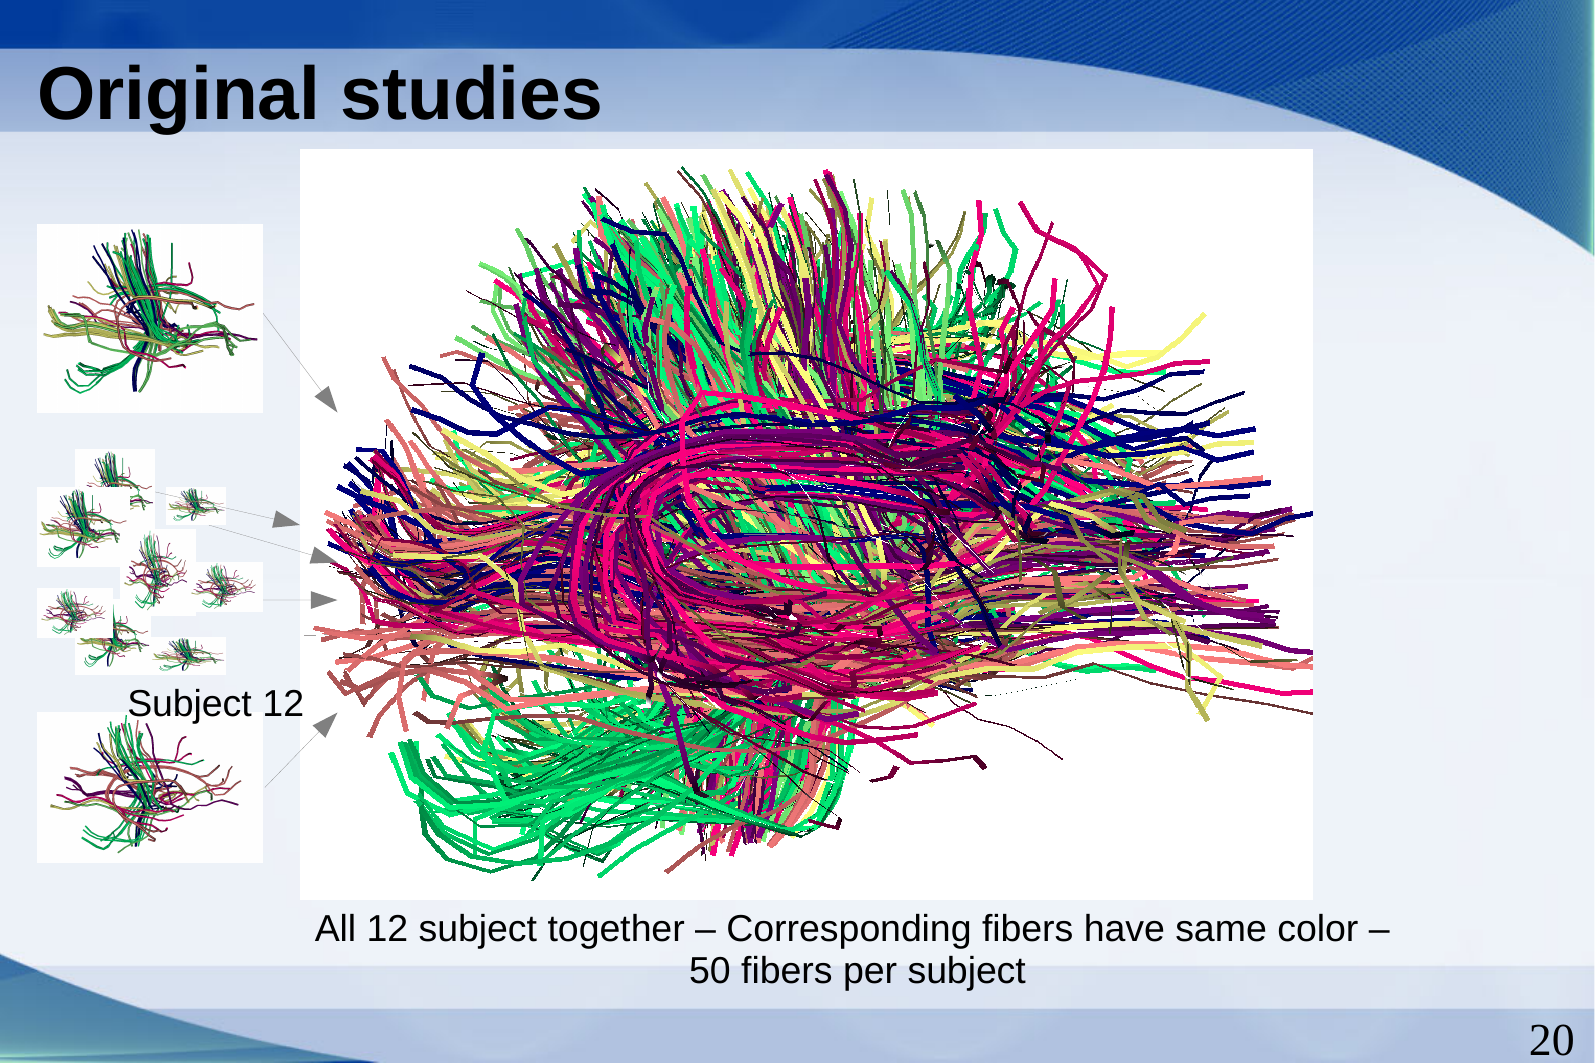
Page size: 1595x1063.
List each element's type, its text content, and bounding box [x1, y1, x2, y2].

text_box Subject 12 [112, 675, 319, 732]
text_box All 12 subject together – Corresponding fibers have same color – 50 fibers per subject [300, 900, 1416, 999]
title Original studies [37, 0, 1501, 188]
picture [0, 0, 1595, 1063]
